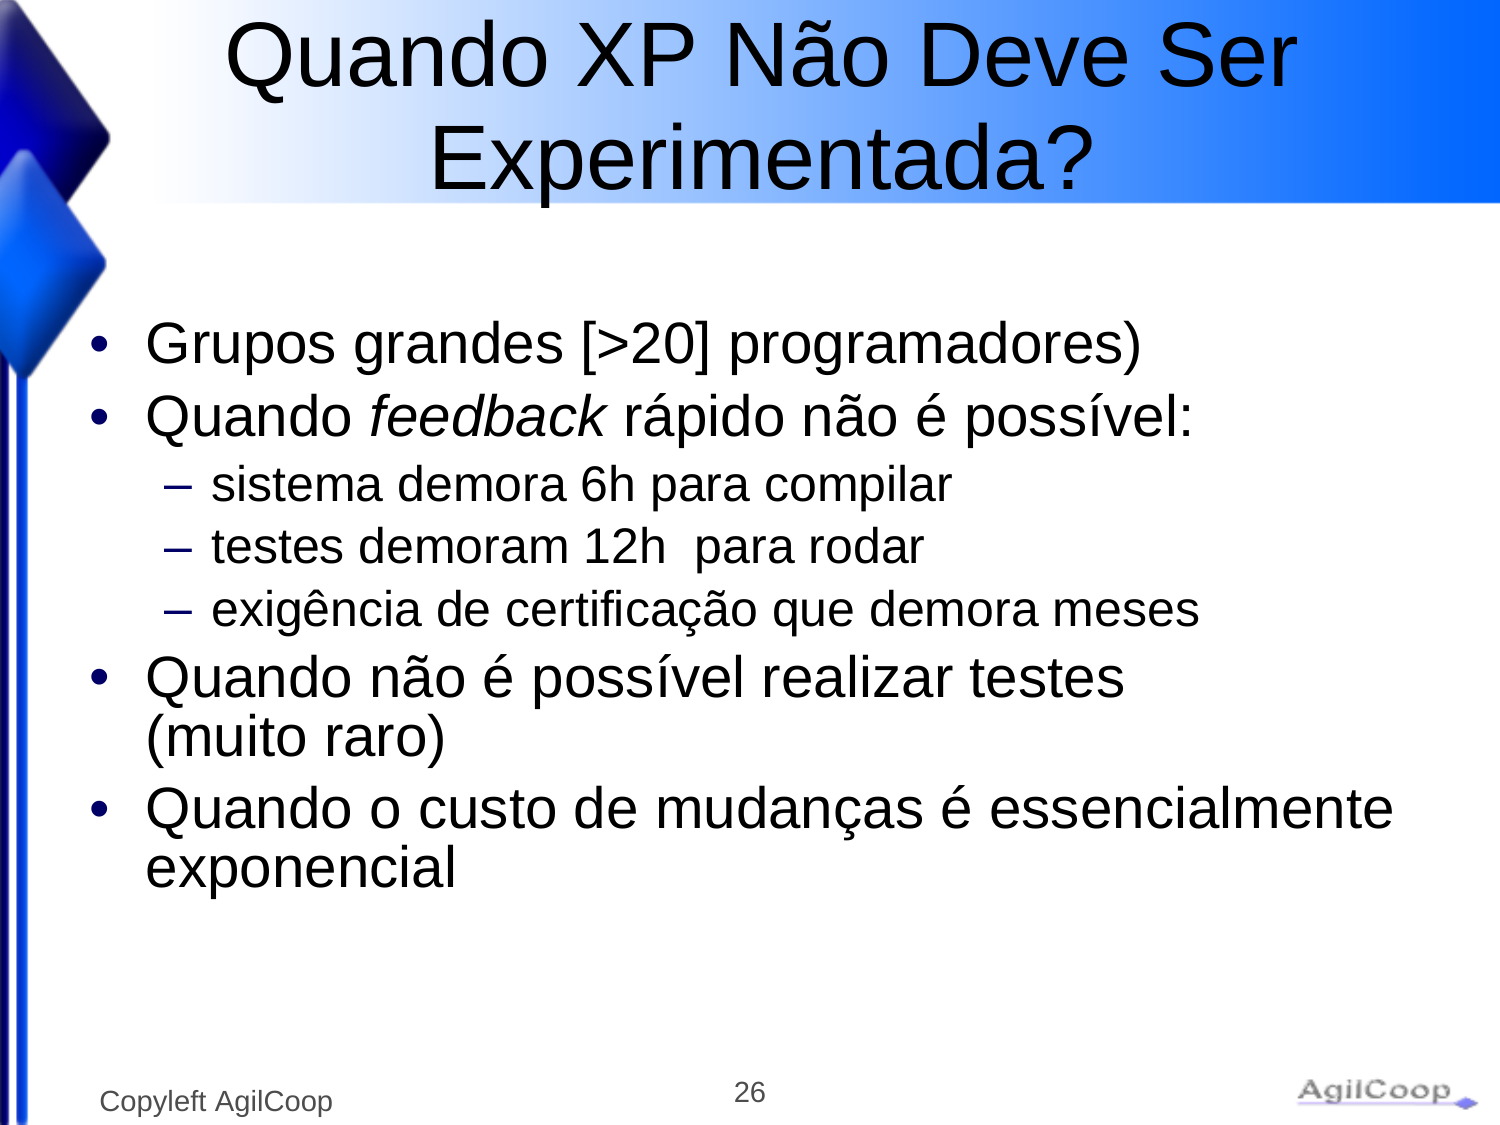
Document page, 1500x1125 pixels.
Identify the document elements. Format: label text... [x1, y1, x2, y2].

title Quando XP Não Deve Ser Experimentada? [125, 0, 1401, 220]
list Grupos grandes [>20] programadores) Quando feedback rápido não é possível: sistema demora 6h para compilar testes demoram 12h para rodar exigência de certificação que demora meses Quando não é possível realizar testes (muito raro) Quando o custo de mudanças é essencialmente exponencial [74, 309, 1417, 1038]
picture [0, 0, 1500, 1125]
